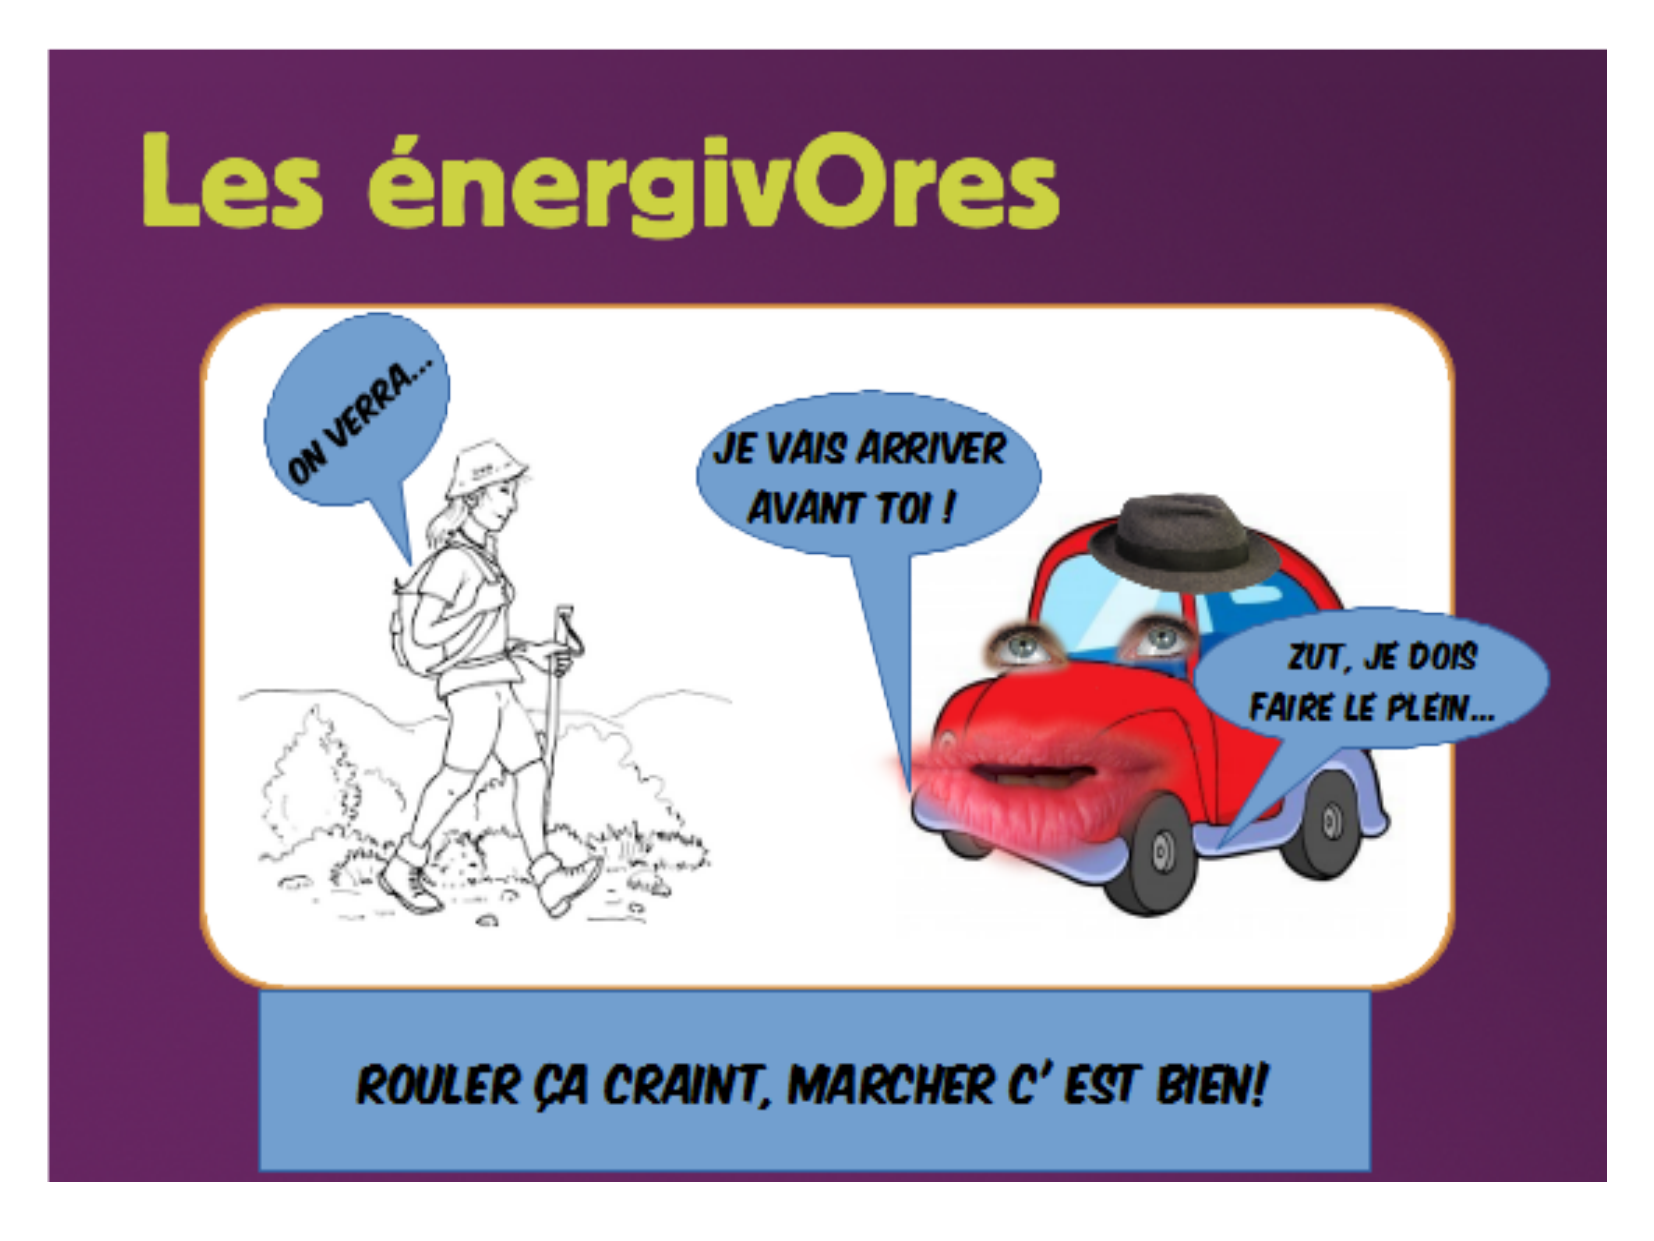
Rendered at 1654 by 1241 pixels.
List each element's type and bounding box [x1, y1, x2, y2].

picture [47, 47, 1607, 1182]
